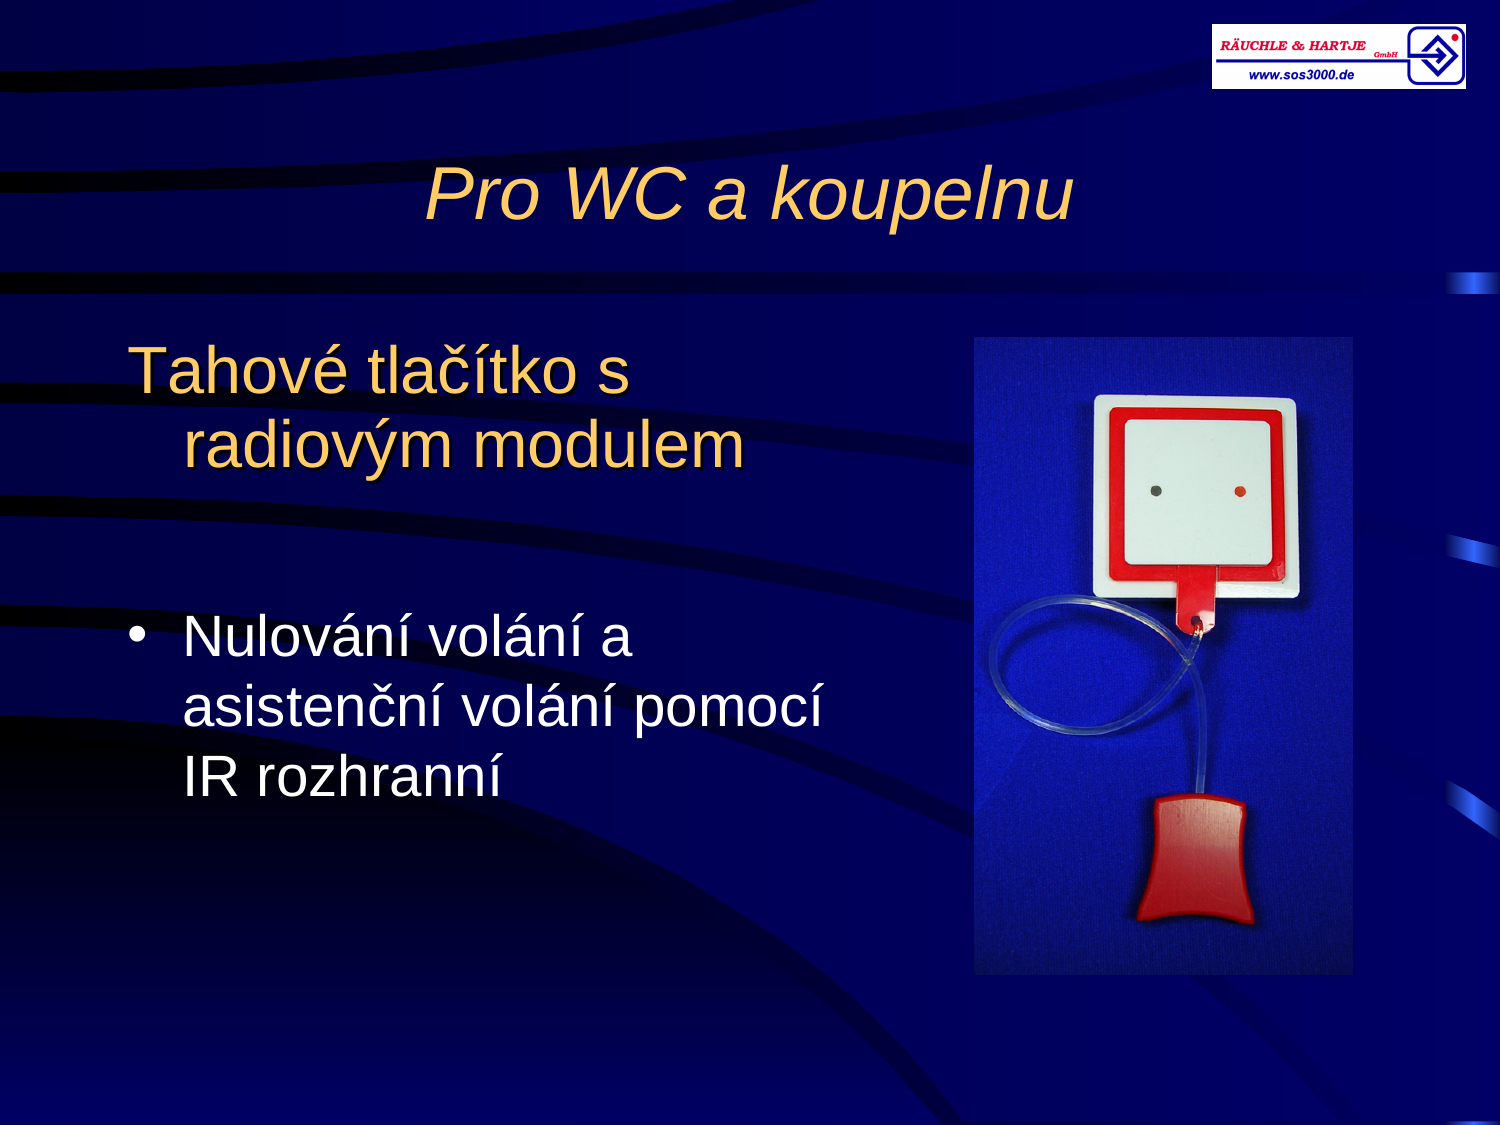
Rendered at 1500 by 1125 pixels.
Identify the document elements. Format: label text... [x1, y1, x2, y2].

picture [974, 337, 1353, 976]
picture [1212, 24, 1466, 89]
text_box Nulování volání a asistenční volání pomocí IR rozhranní [112, 590, 900, 1038]
title Pro WC a koupelnu [112, 99, 1388, 288]
list Tahové tlačítko s radiovým modulem [112, 324, 892, 501]
